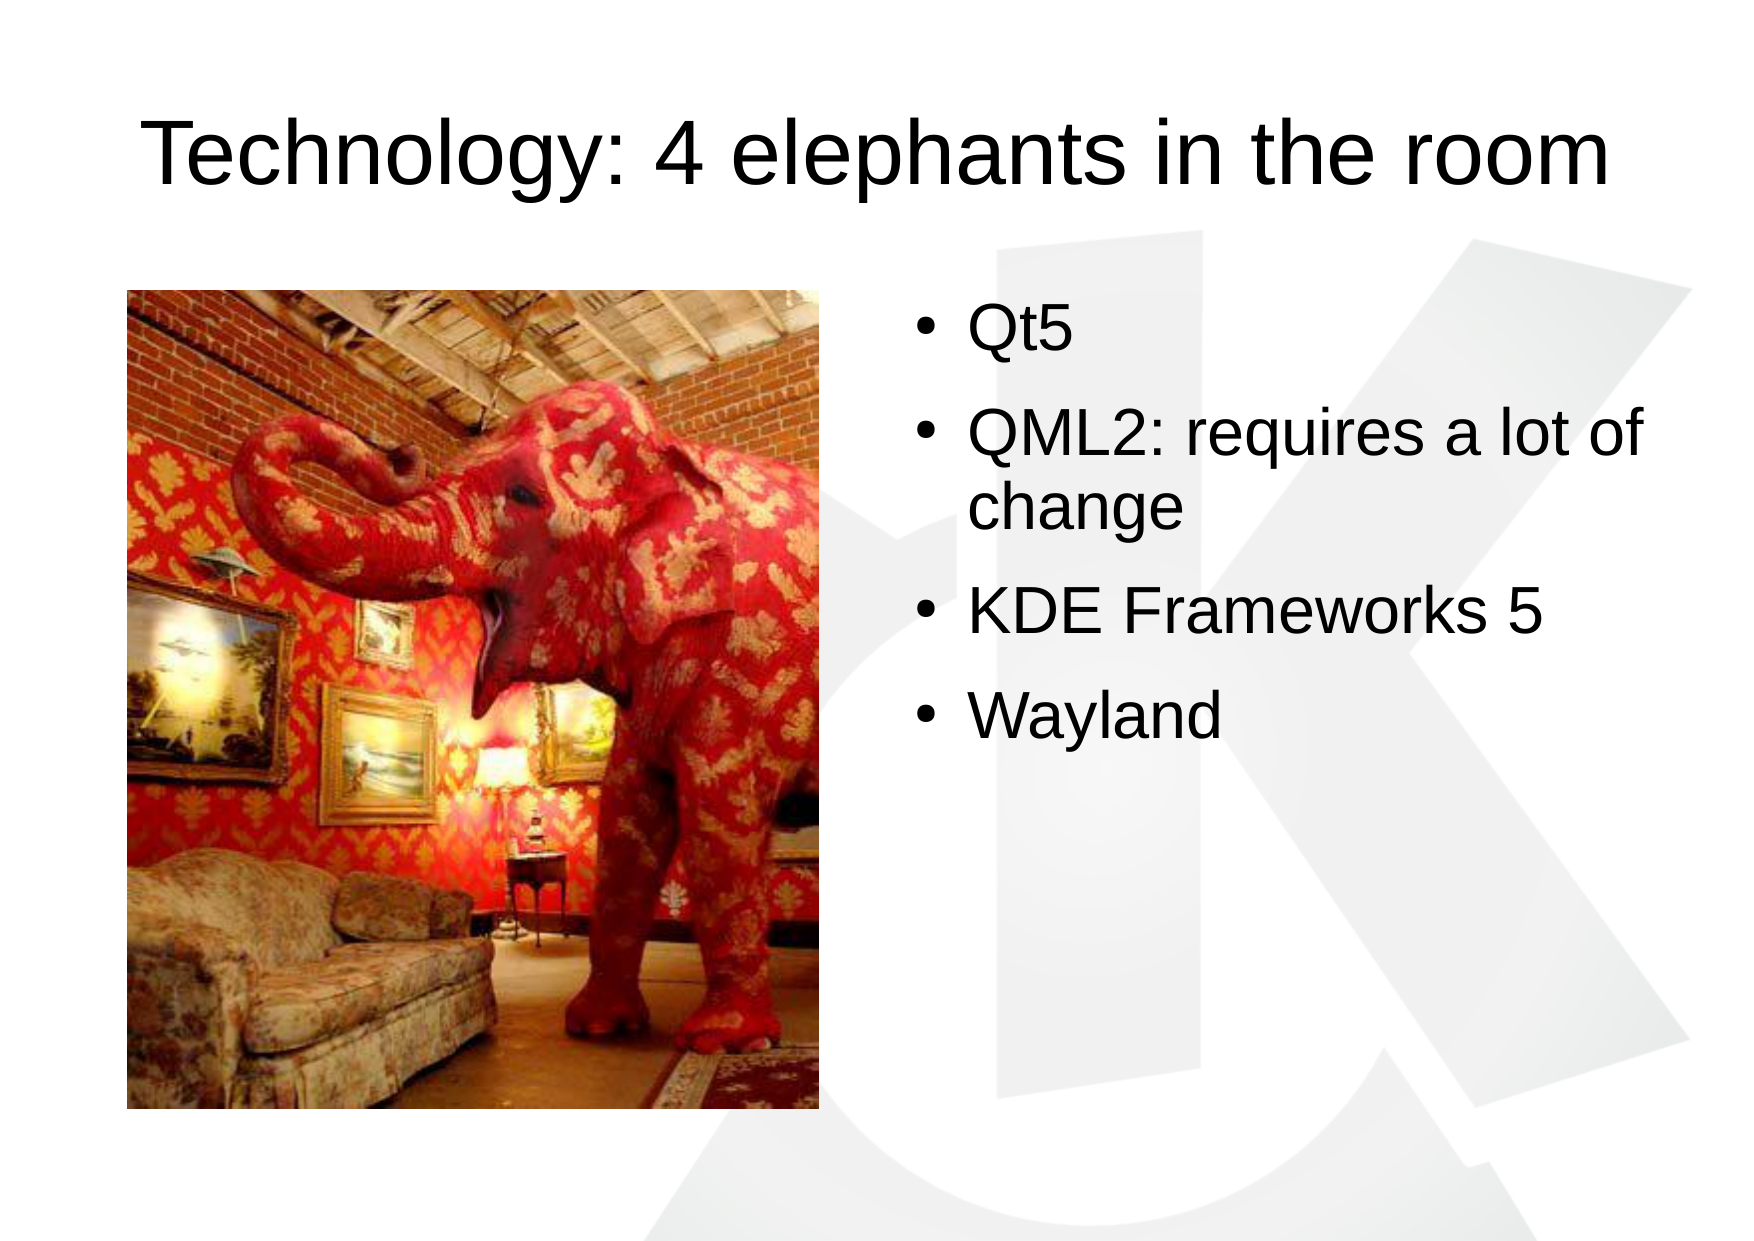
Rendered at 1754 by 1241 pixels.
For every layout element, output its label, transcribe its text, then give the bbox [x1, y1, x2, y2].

list Qt5 QML2: requires a lot of change KDE Frameworks 5 Wayland [896, 290, 1667, 1109]
picture [127, 230, 1693, 1241]
title Technology: 4 elephants in the room [87, 49, 1667, 257]
